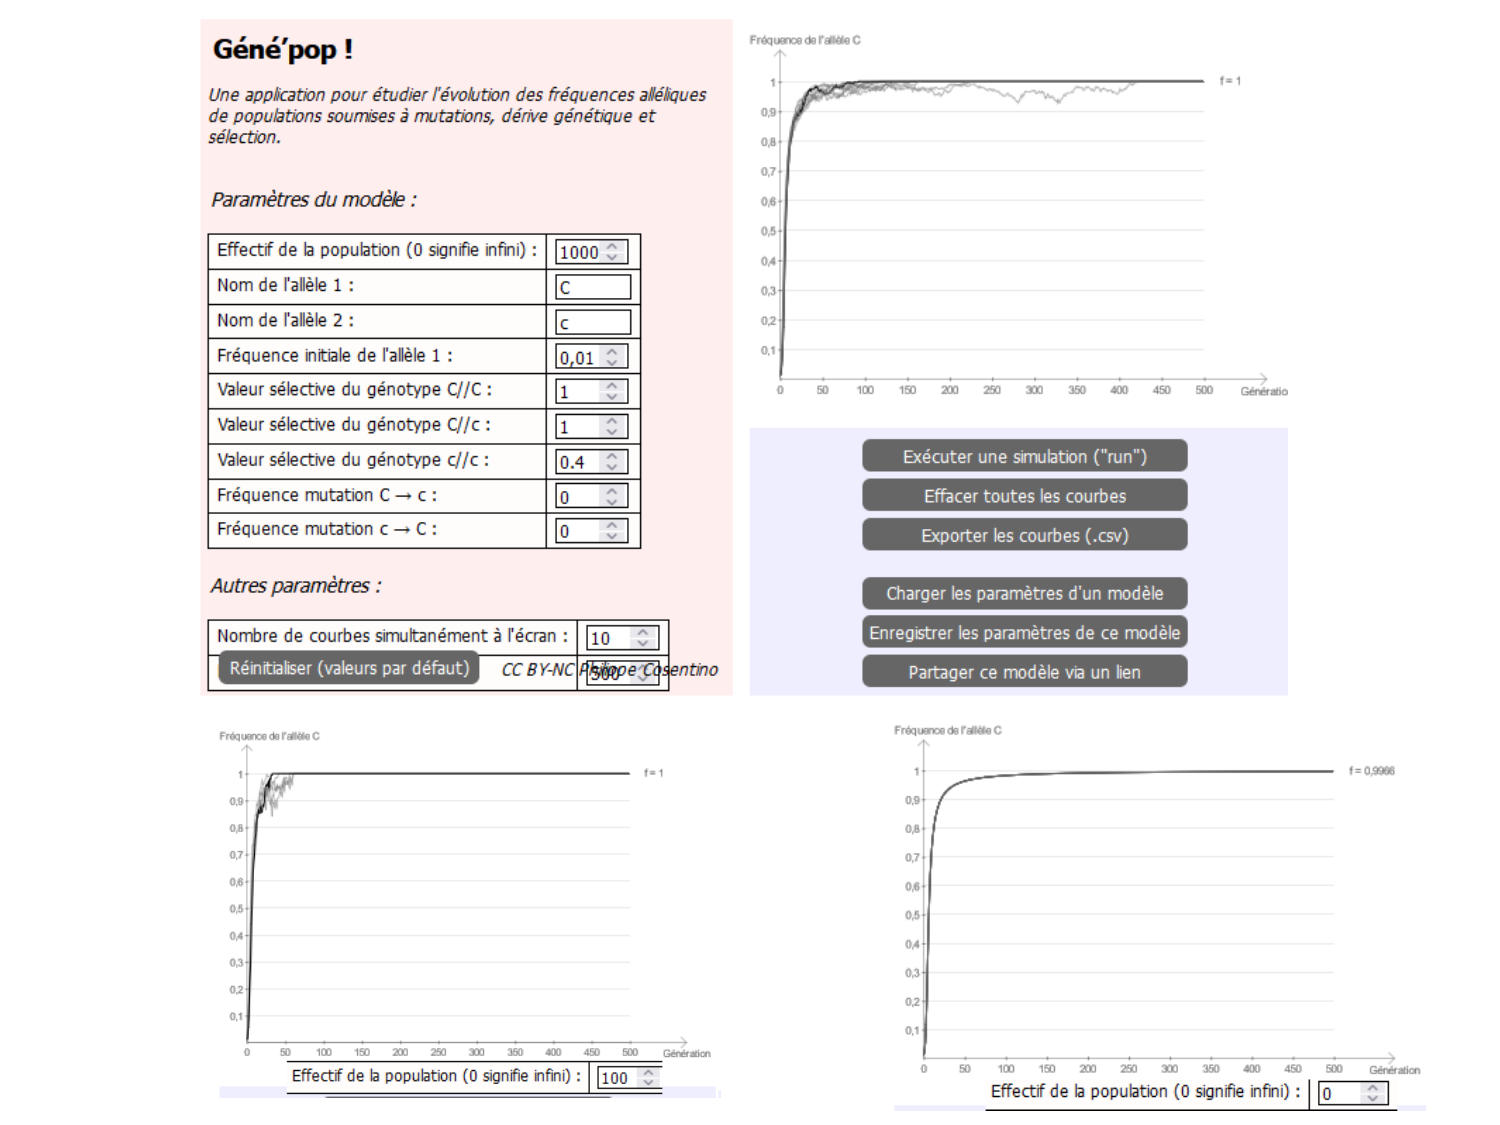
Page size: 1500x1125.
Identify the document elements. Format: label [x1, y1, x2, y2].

picture [188, 11, 1426, 1111]
